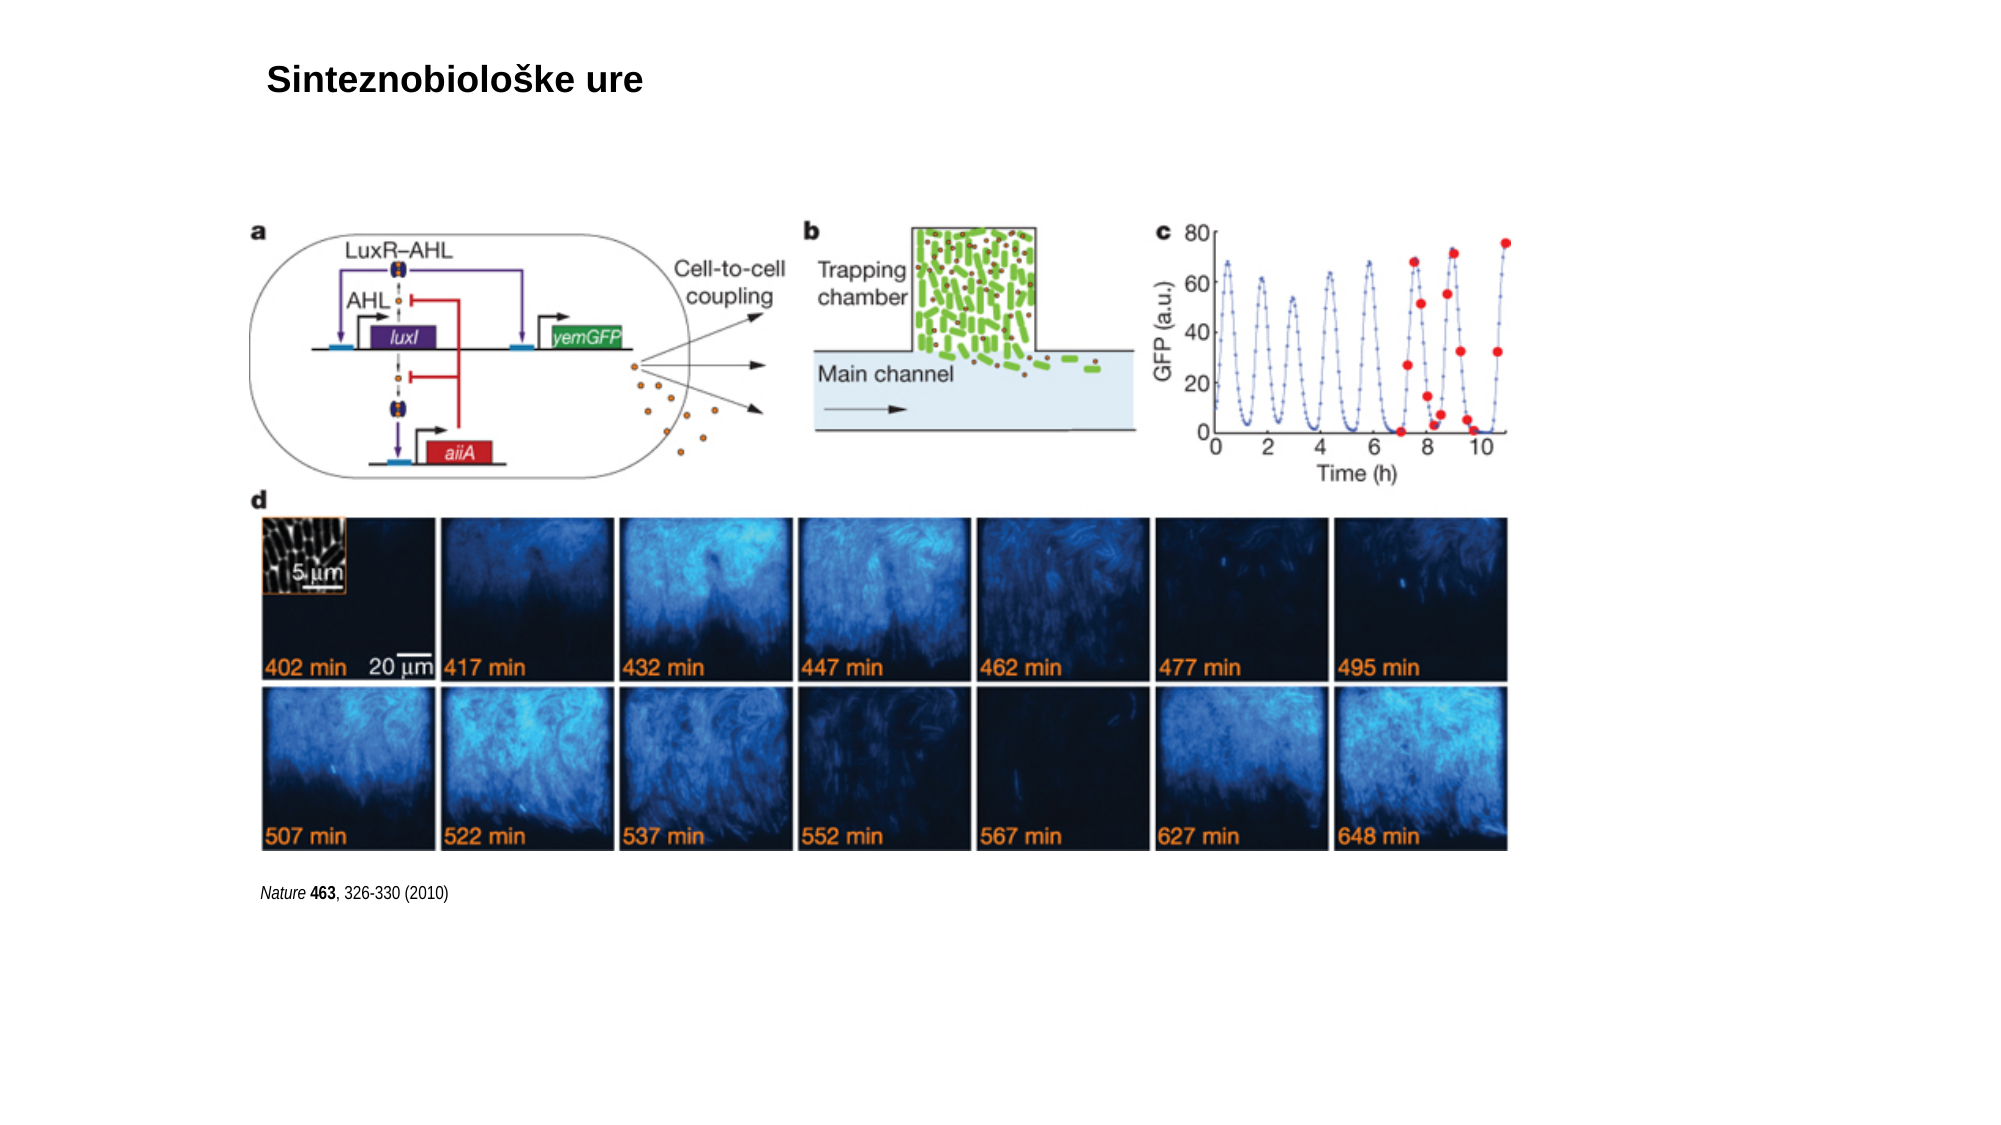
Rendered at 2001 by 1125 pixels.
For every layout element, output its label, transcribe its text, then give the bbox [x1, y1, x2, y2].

text_box Nature 463, 326-330 (2010) [260, 880, 1511, 904]
picture [249, 218, 1511, 851]
text_box Sinteznobiološke ure [251, 47, 659, 108]
